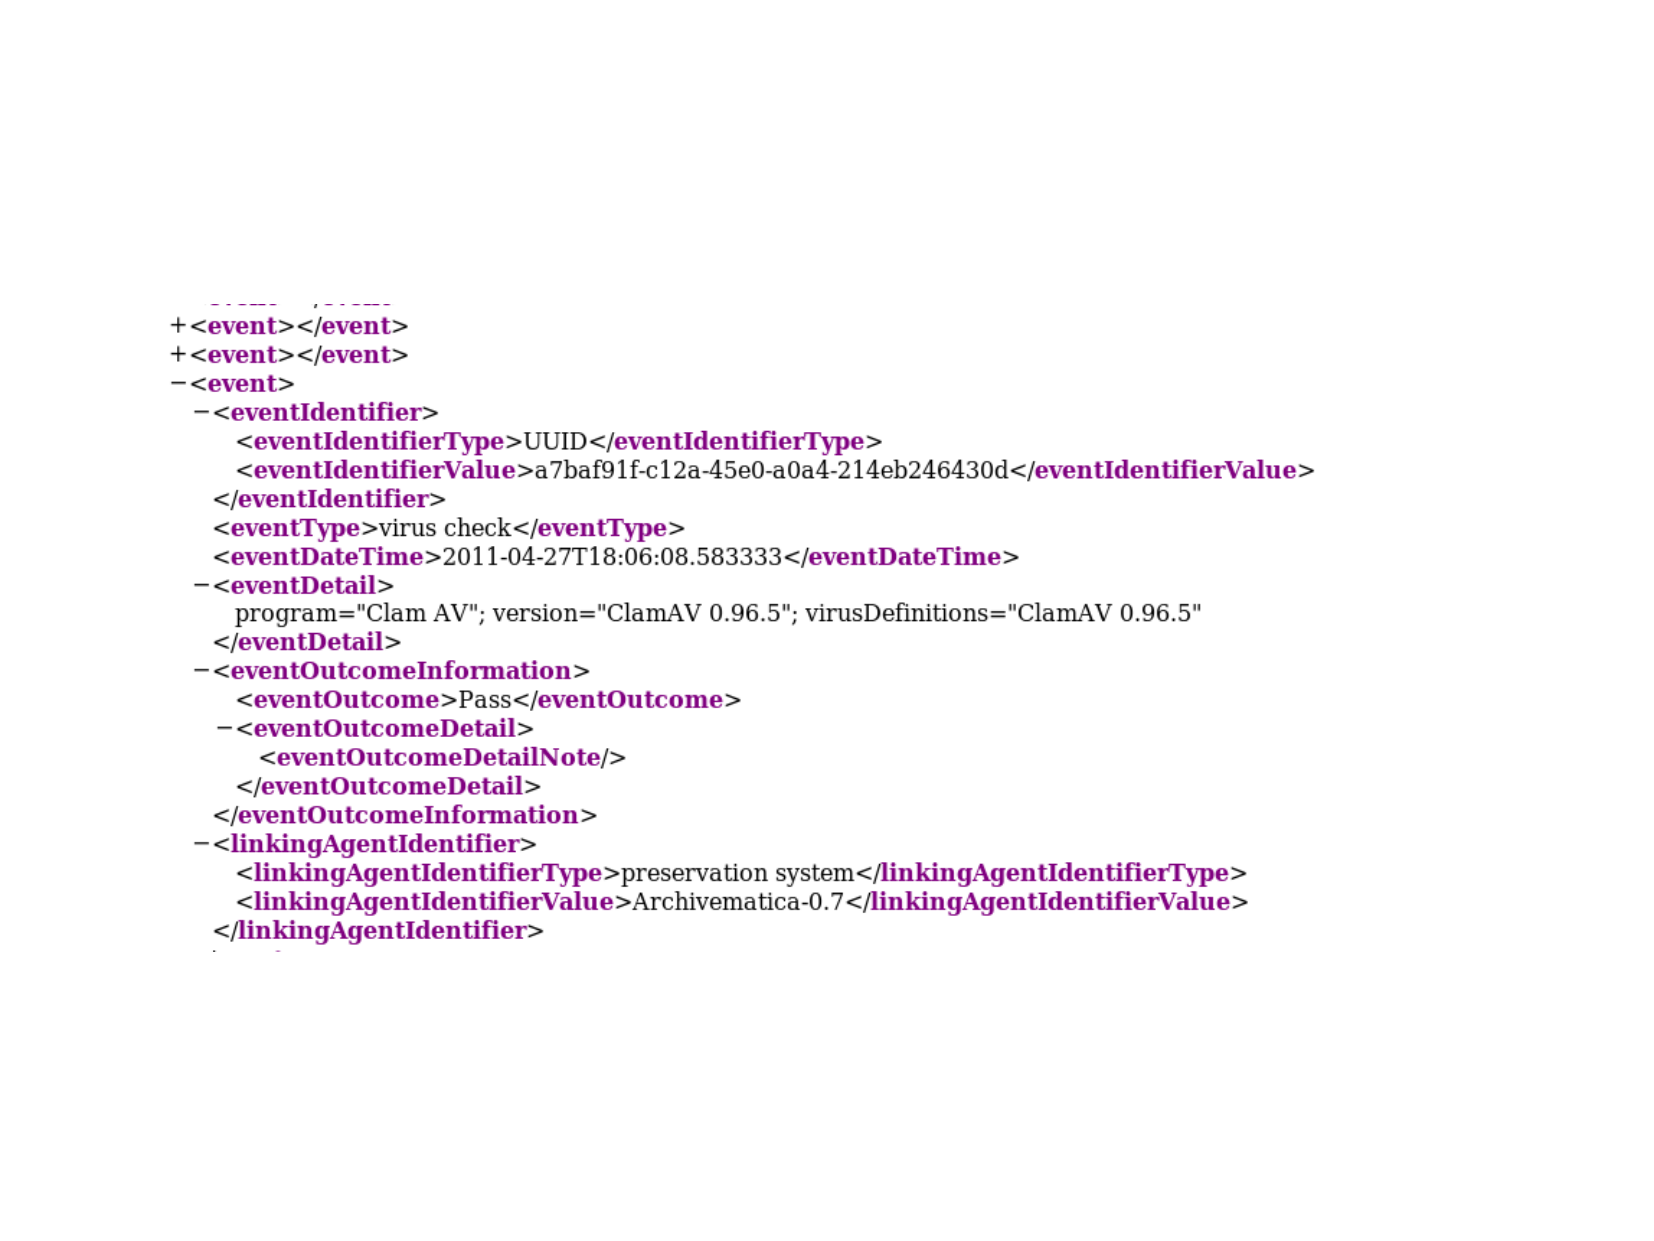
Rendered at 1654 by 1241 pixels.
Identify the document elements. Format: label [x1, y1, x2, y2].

picture [6, 304, 1653, 952]
